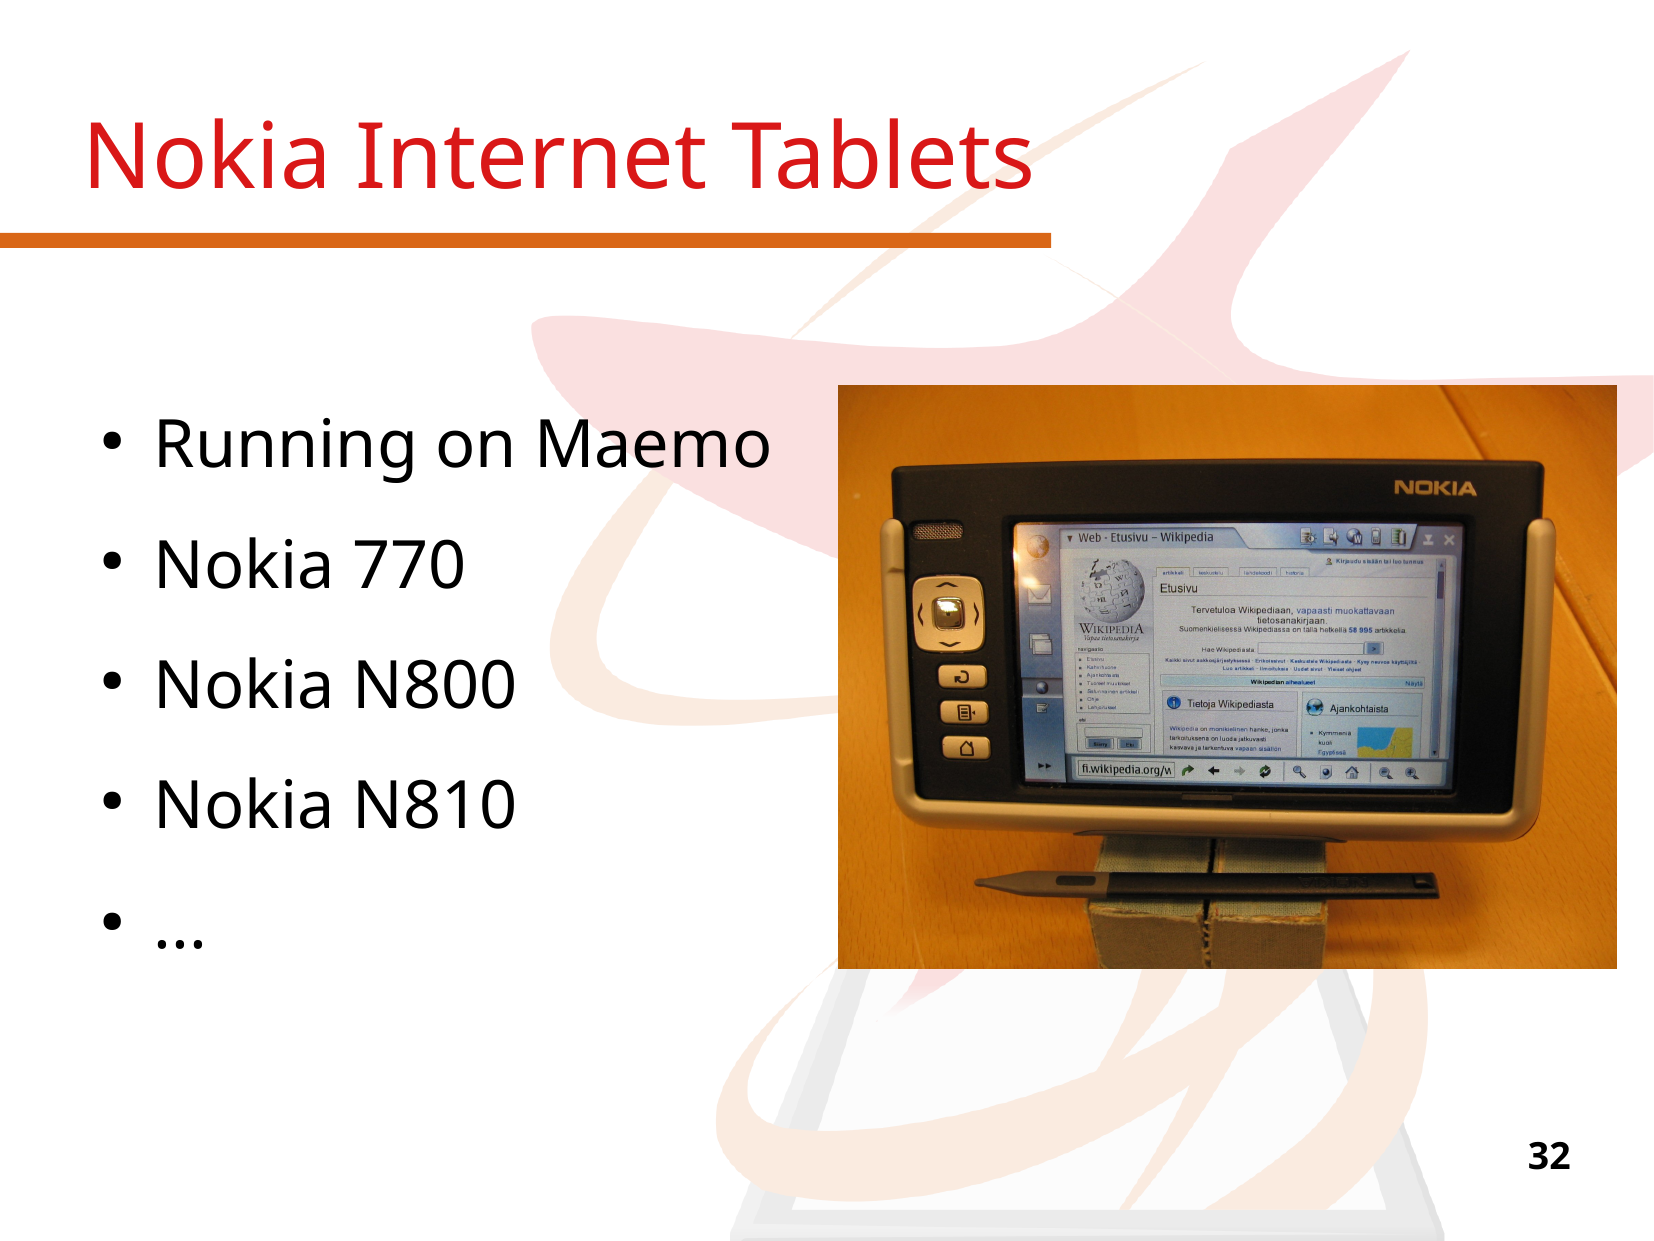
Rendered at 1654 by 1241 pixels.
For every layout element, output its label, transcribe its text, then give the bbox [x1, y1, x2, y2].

title Nokia Internet Tablets [82, 49, 1571, 257]
picture [531, 49, 1654, 1241]
list Running on Maemo Nokia 770 Nokia N800 Nokia N810 ... [82, 290, 1571, 1075]
